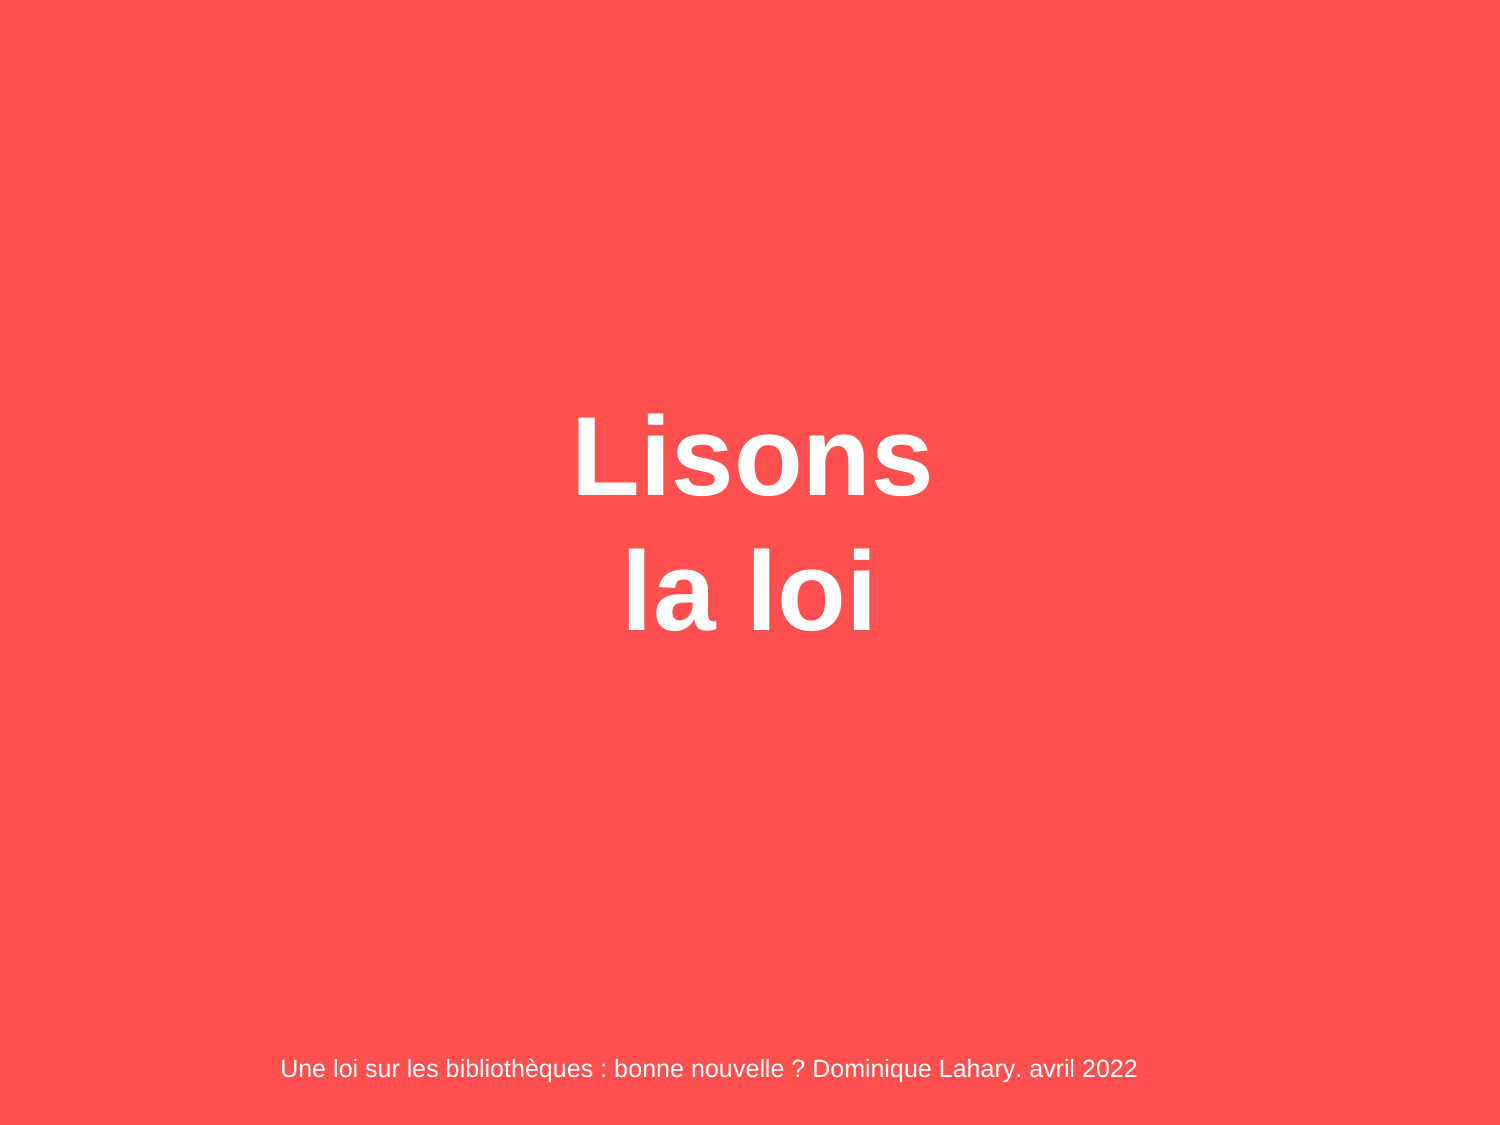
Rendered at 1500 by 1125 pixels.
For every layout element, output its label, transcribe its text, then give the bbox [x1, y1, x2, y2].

text_box Une loi sur les bibliothèques : bonne nouvelle ? Dominique Lahary. avril 2022 [265, 1044, 1300, 1120]
list Lisons la loi [53, 113, 1391, 847]
